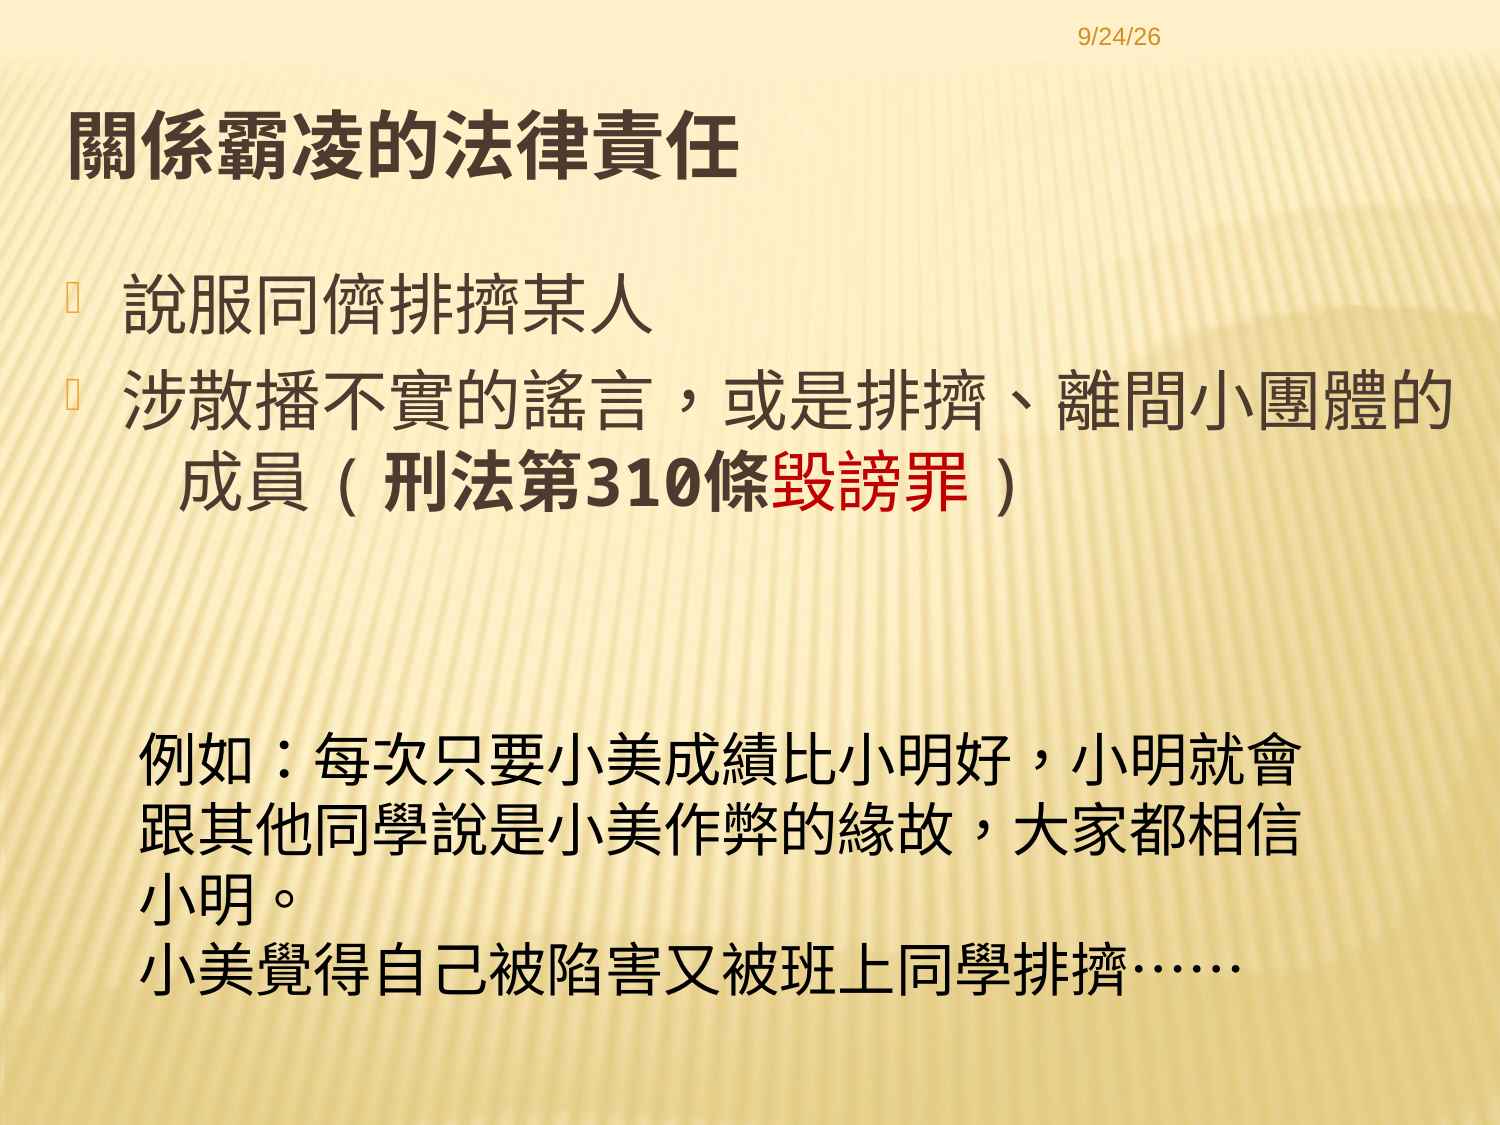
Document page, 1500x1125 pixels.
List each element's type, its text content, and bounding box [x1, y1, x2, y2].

text_box 例如：每次只要小美成績比小明好，小明就會跟其他同學說是小美作弊的緣故，大家都相信小明。 小美覺得自己被陷害又被班上同學排擠…… [124, 716, 1376, 1011]
text_box [1062, 12, 1476, 60]
list 說服同儕排擠某人 涉散播不實的謠言，或是排擠、離間小團體的成員(刑法第310條 毀謗罪) [50, 254, 1476, 998]
title 關係霸凌的法律責任 [50, 75, 1476, 213]
